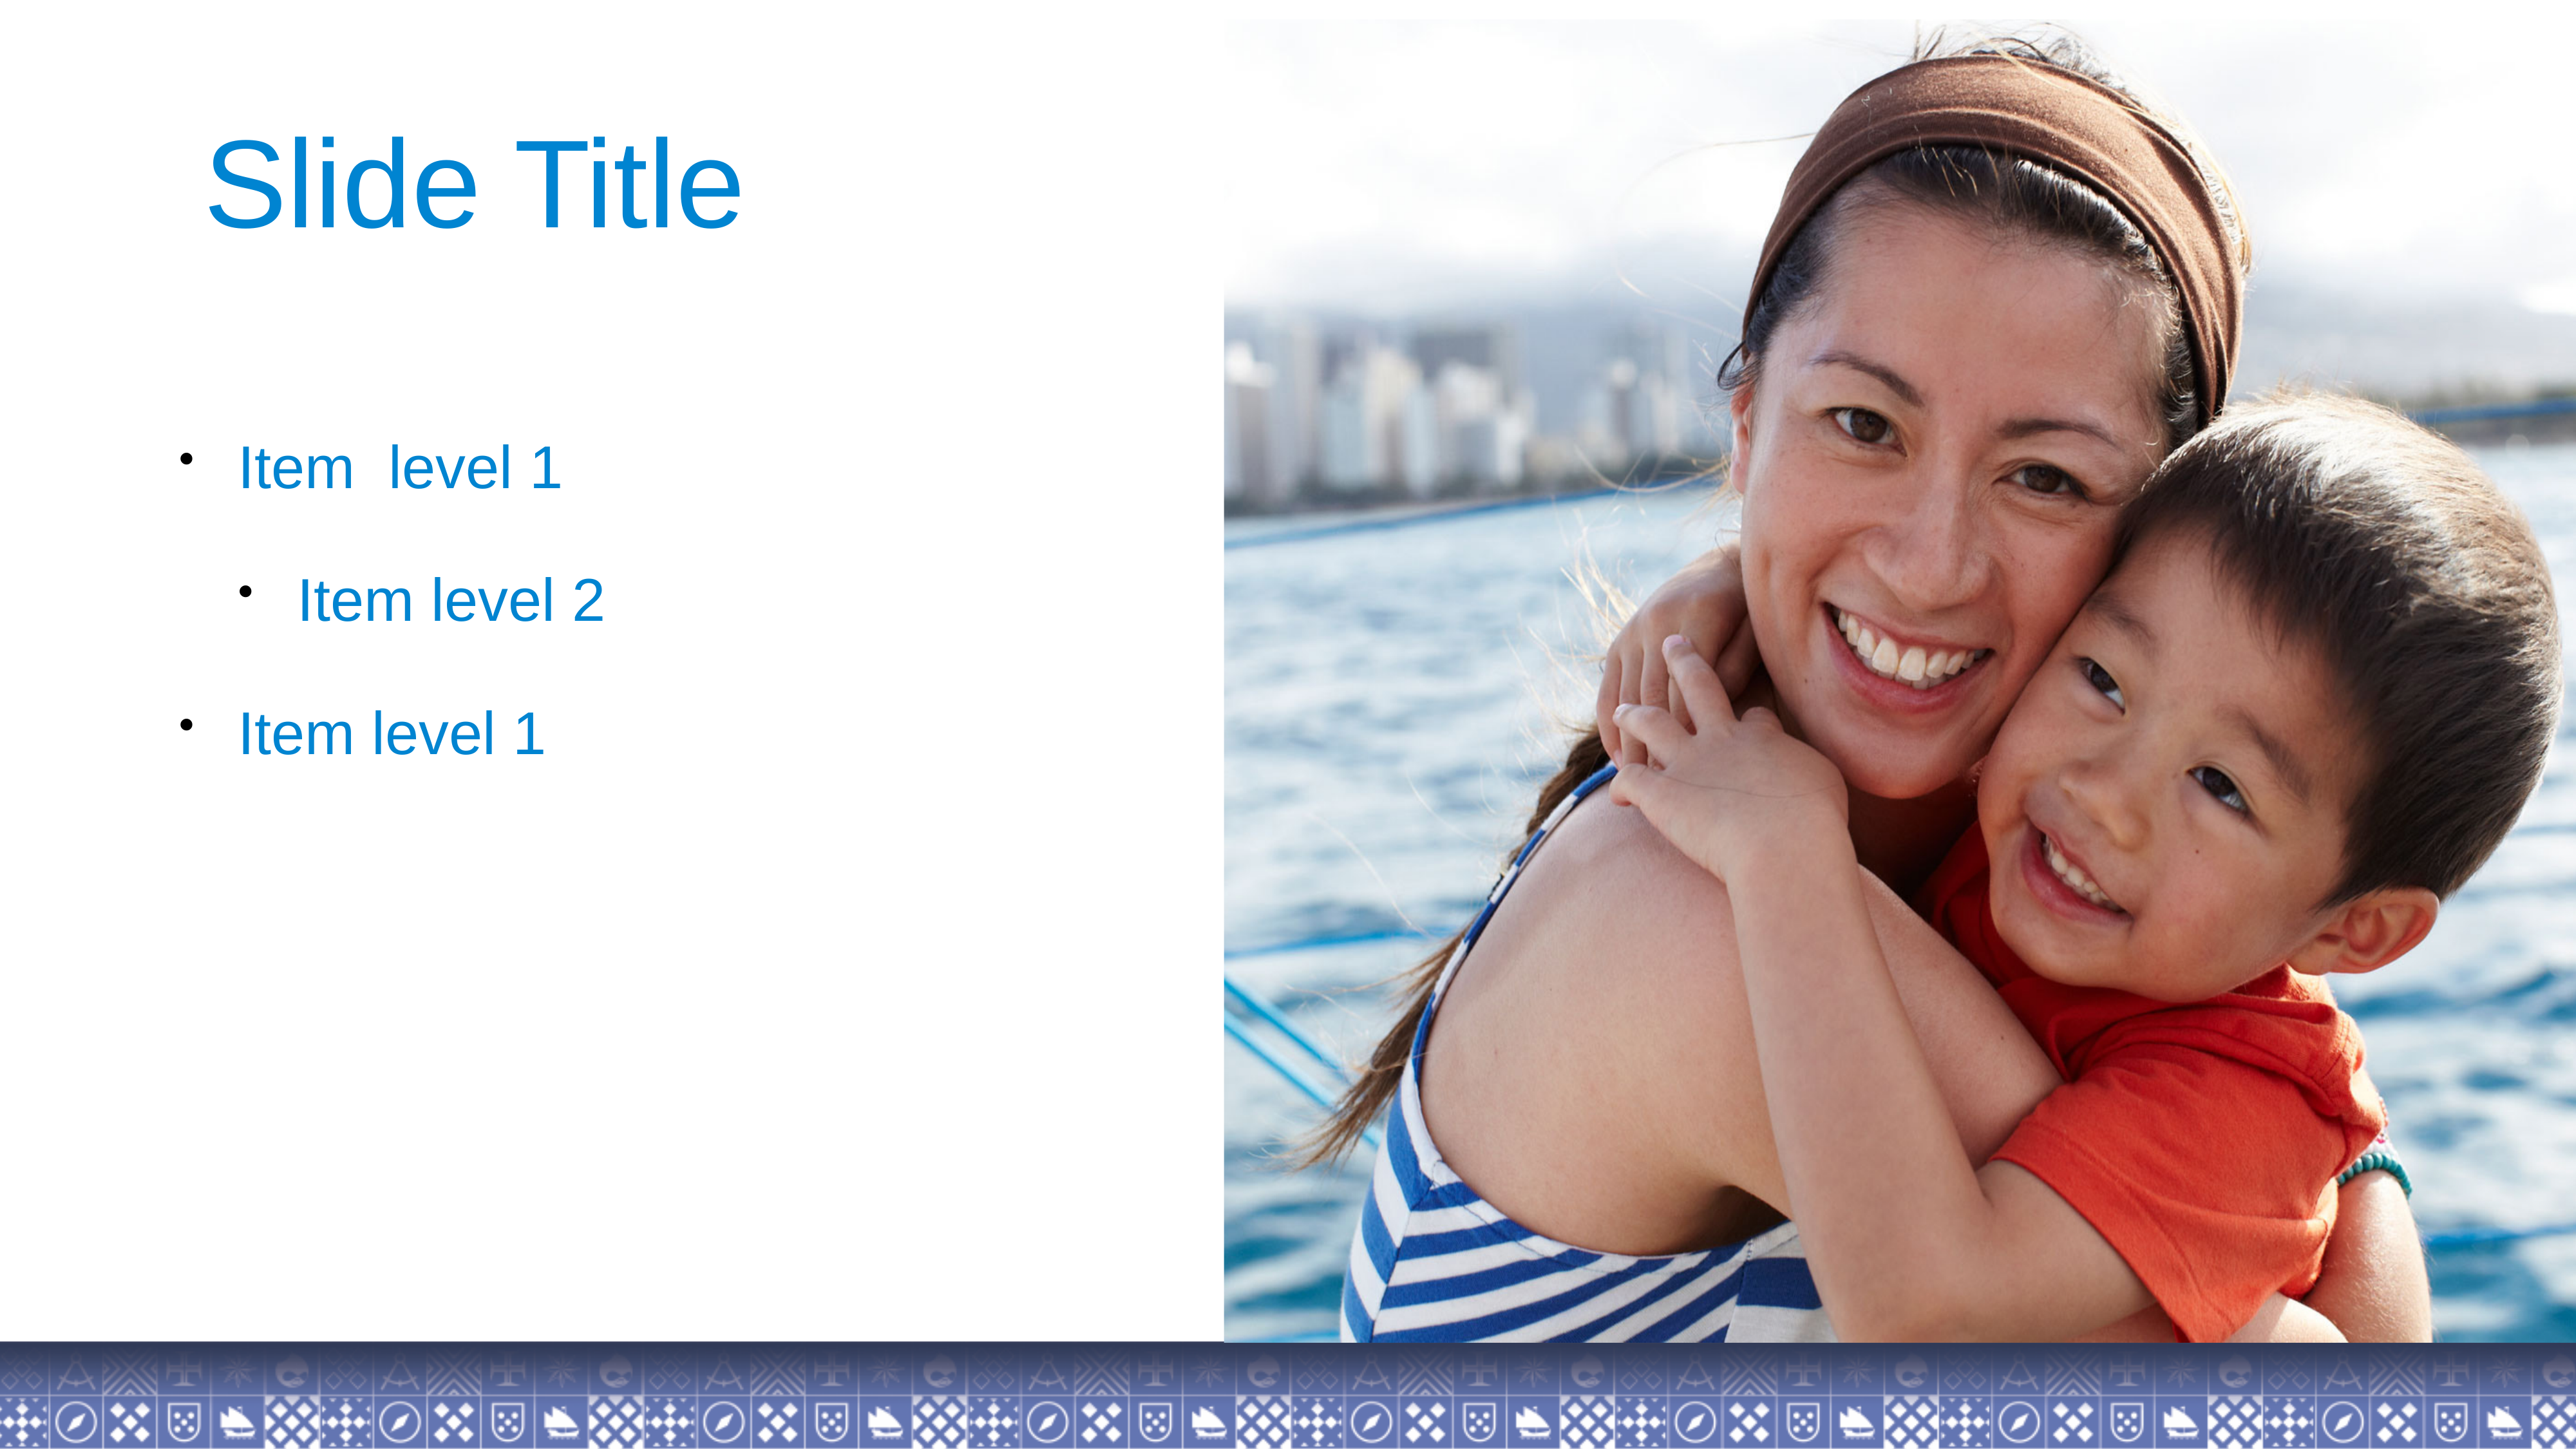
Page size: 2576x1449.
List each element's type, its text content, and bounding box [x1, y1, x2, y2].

list Item level 1 Item level 2 Item level 1 [173, 422, 1686, 891]
text_box Slide Title [0, 95, 1224, 283]
picture [0, 19, 2576, 1449]
